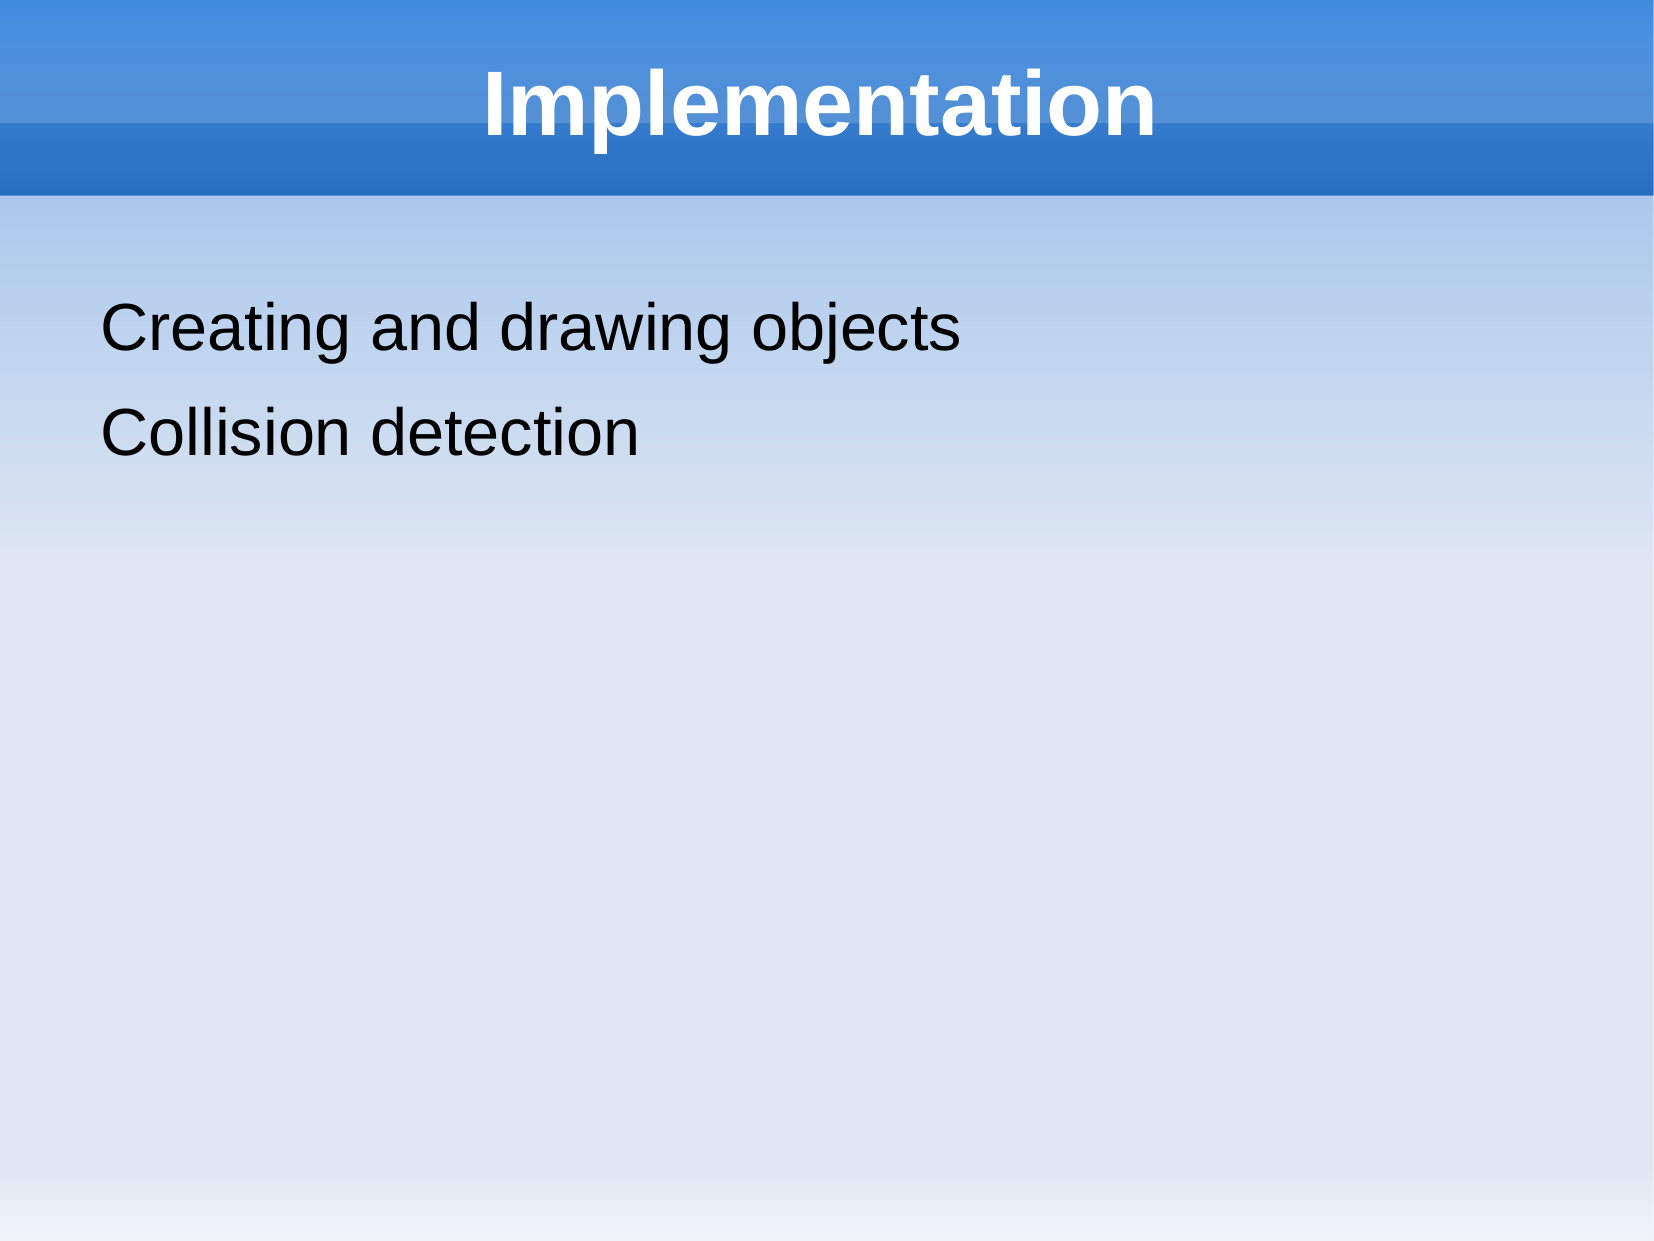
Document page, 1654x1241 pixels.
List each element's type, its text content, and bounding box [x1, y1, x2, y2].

picture [0, 0, 1654, 1241]
list Creating and drawing objects Collision detection [82, 290, 1571, 1094]
title Implementation [76, 7, 1565, 200]
